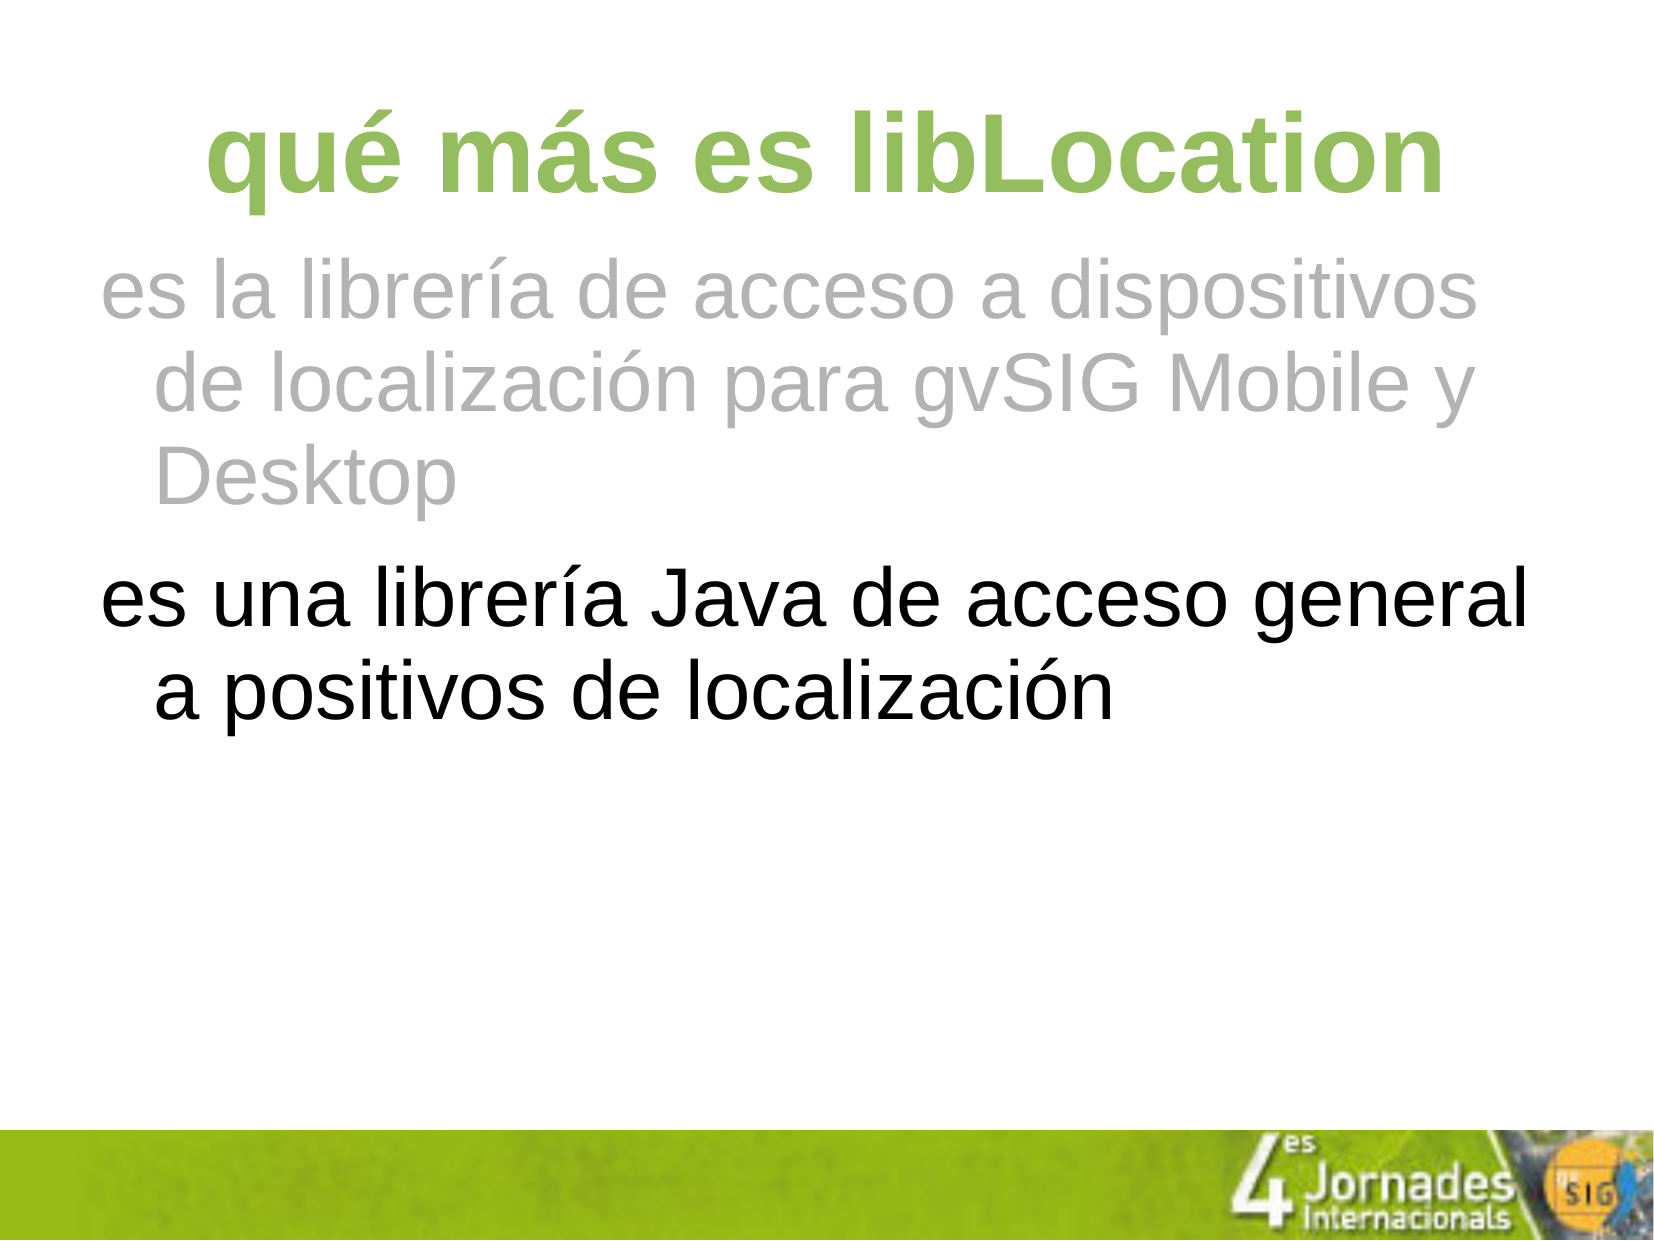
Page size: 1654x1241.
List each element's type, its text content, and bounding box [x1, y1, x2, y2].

title qué más es libLocation [82, 49, 1571, 242]
list es la librería de acceso a dispositivos de localización para gvSIG Mobile y Desktop es una librería Java de acceso general a positivos de localización [82, 242, 1571, 1062]
picture [0, 1130, 1654, 1240]
